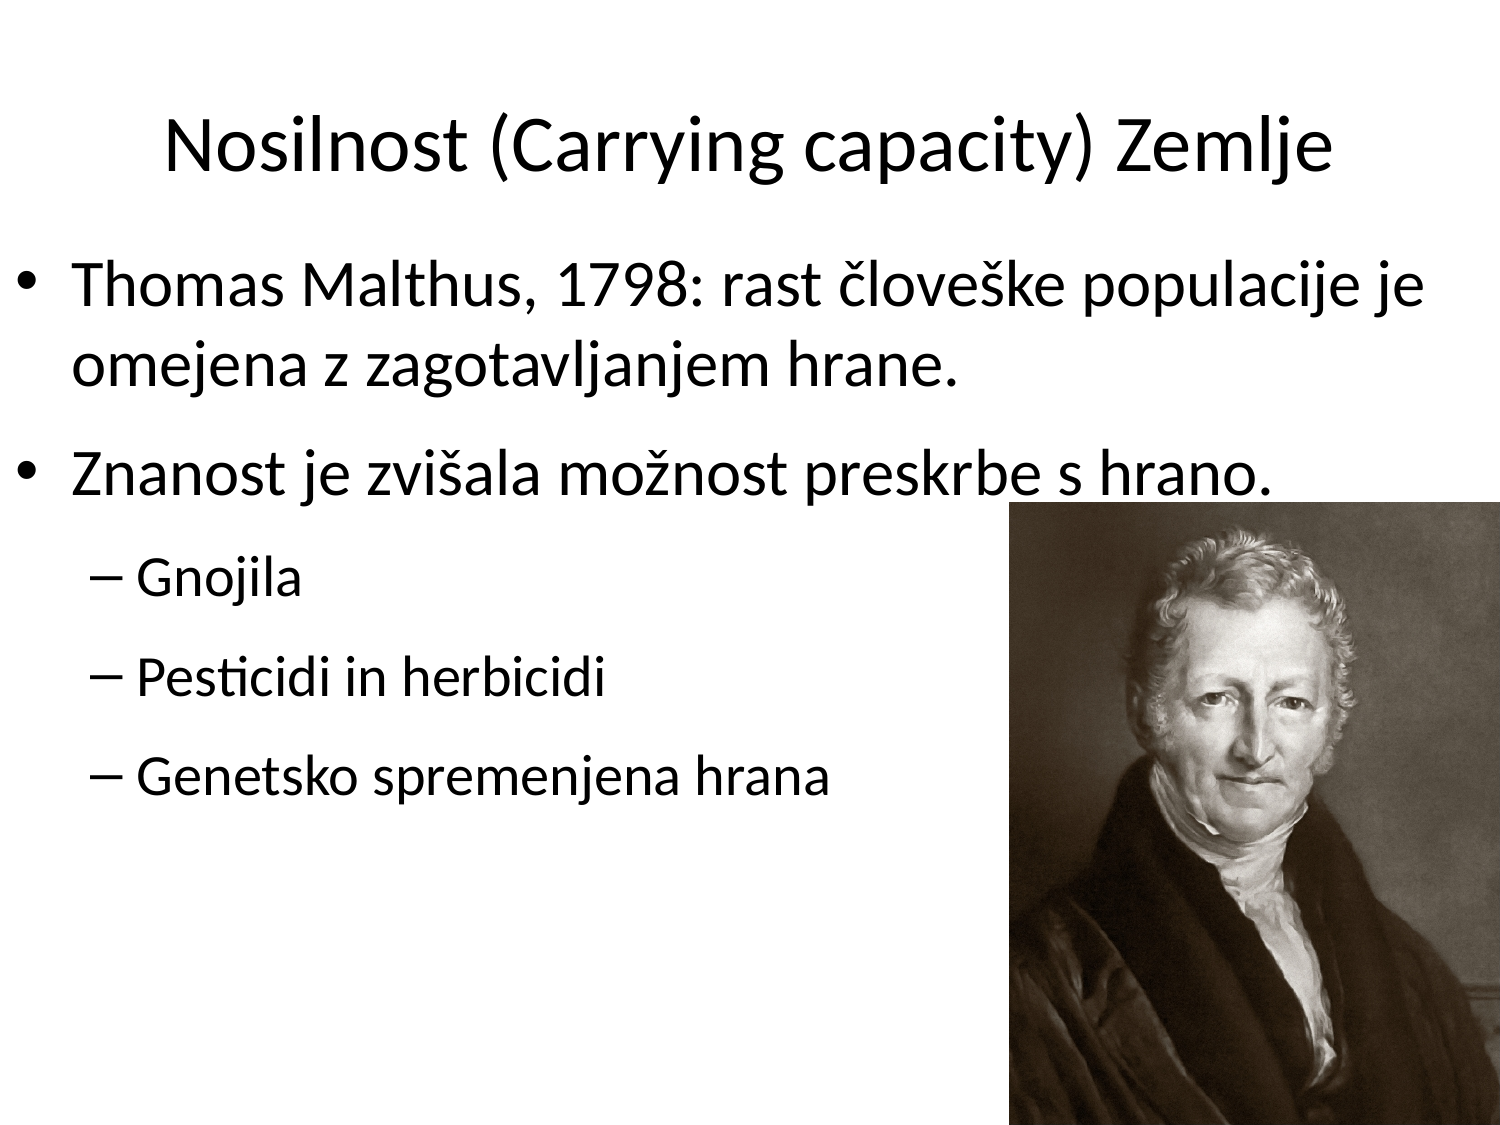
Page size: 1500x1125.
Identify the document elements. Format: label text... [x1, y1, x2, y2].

list Thomas Malthus, 1798: rast človeške populacije je omejena z zagotavljanjem hrane. Znanost je zvišala možnost preskrbe s hrano. Gnojila Pesticidi in herbicidi Genetsko spremenjena hrana [0, 231, 1459, 1125]
title Nosilnost (Carrying capacity) Zemlje [75, 45, 1425, 231]
picture [1009, 502, 1500, 1125]
